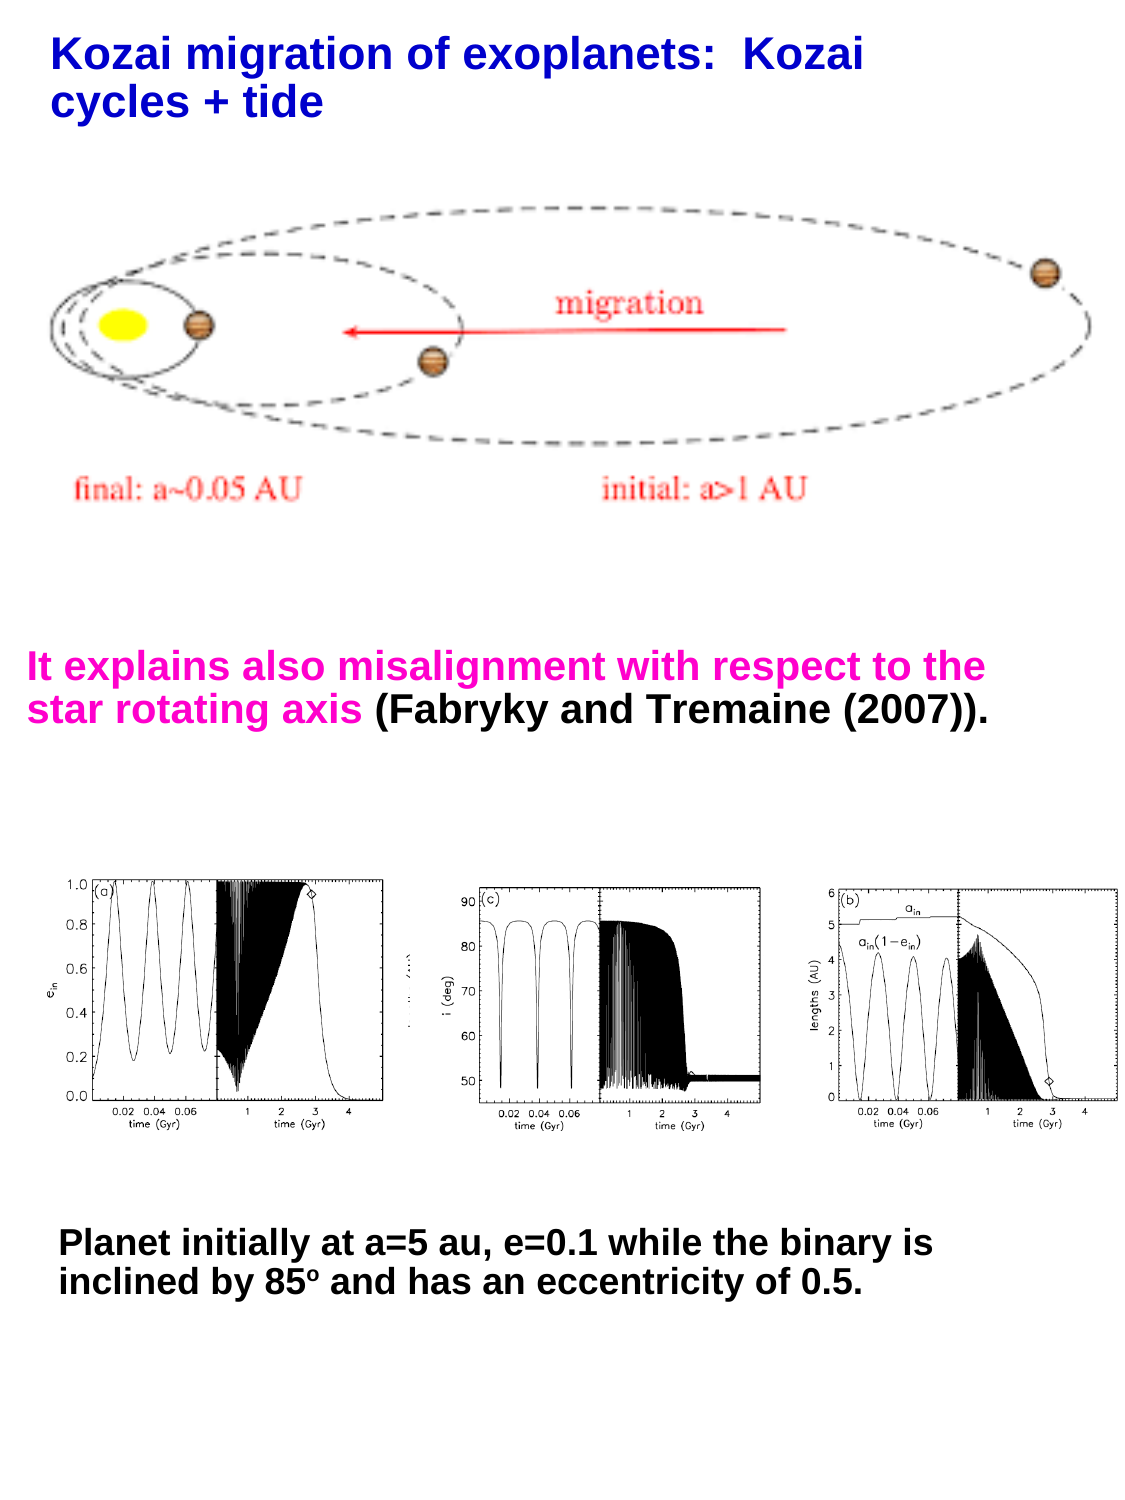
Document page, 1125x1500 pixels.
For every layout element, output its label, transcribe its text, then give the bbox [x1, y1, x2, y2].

picture [797, 872, 1125, 1138]
picture [19, 862, 410, 1141]
picture [421, 873, 764, 1131]
text_box It explains also misalignment with respect to the star rotating axis (Fabryky and Tremaine (2007)). [11, 637, 1087, 747]
picture [11, 167, 1125, 532]
text_box Kozai migration of exoplanets: Kozai cycles + tide [35, 23, 1028, 142]
text_box Planet initially at a=5 au, e=0.1 while the binary is inclined by 85o and has an eccentricity of 0.5. [43, 1216, 1036, 1317]
